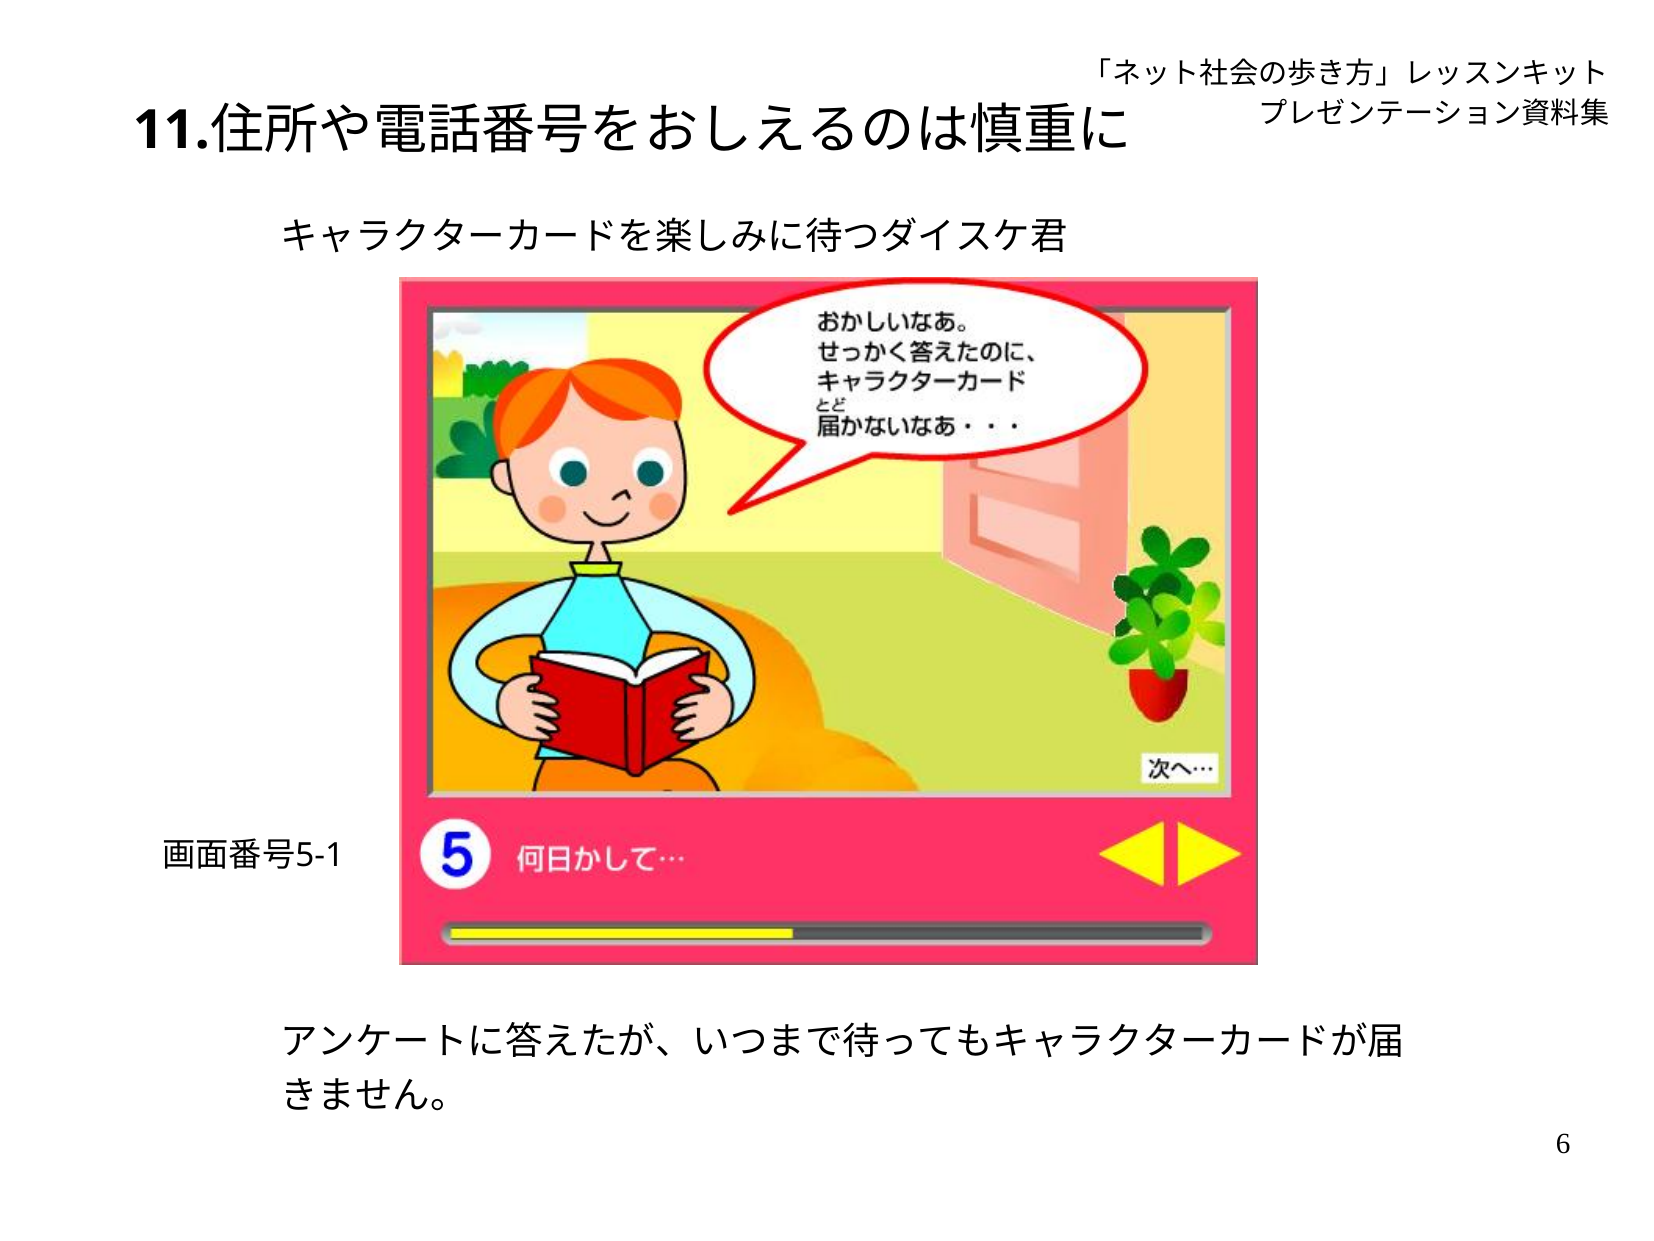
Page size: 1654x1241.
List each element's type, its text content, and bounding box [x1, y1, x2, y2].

text_box 画面番号5-1 [147, 826, 384, 882]
text_box キャラクターカードを楽しみに待つダイスケ君 [265, 206, 1182, 267]
text_box 11.住所や電話番号をおしえるのは慎重に [118, 88, 1241, 169]
picture [399, 277, 1258, 965]
text_box 「ネット社会の歩き方」レッスンキット プレゼンテーション資料集 [1062, 44, 1625, 139]
text_box アンケートに答えたが、いつまで待ってもキャラクターカードが届きません。 [265, 1003, 1447, 1128]
